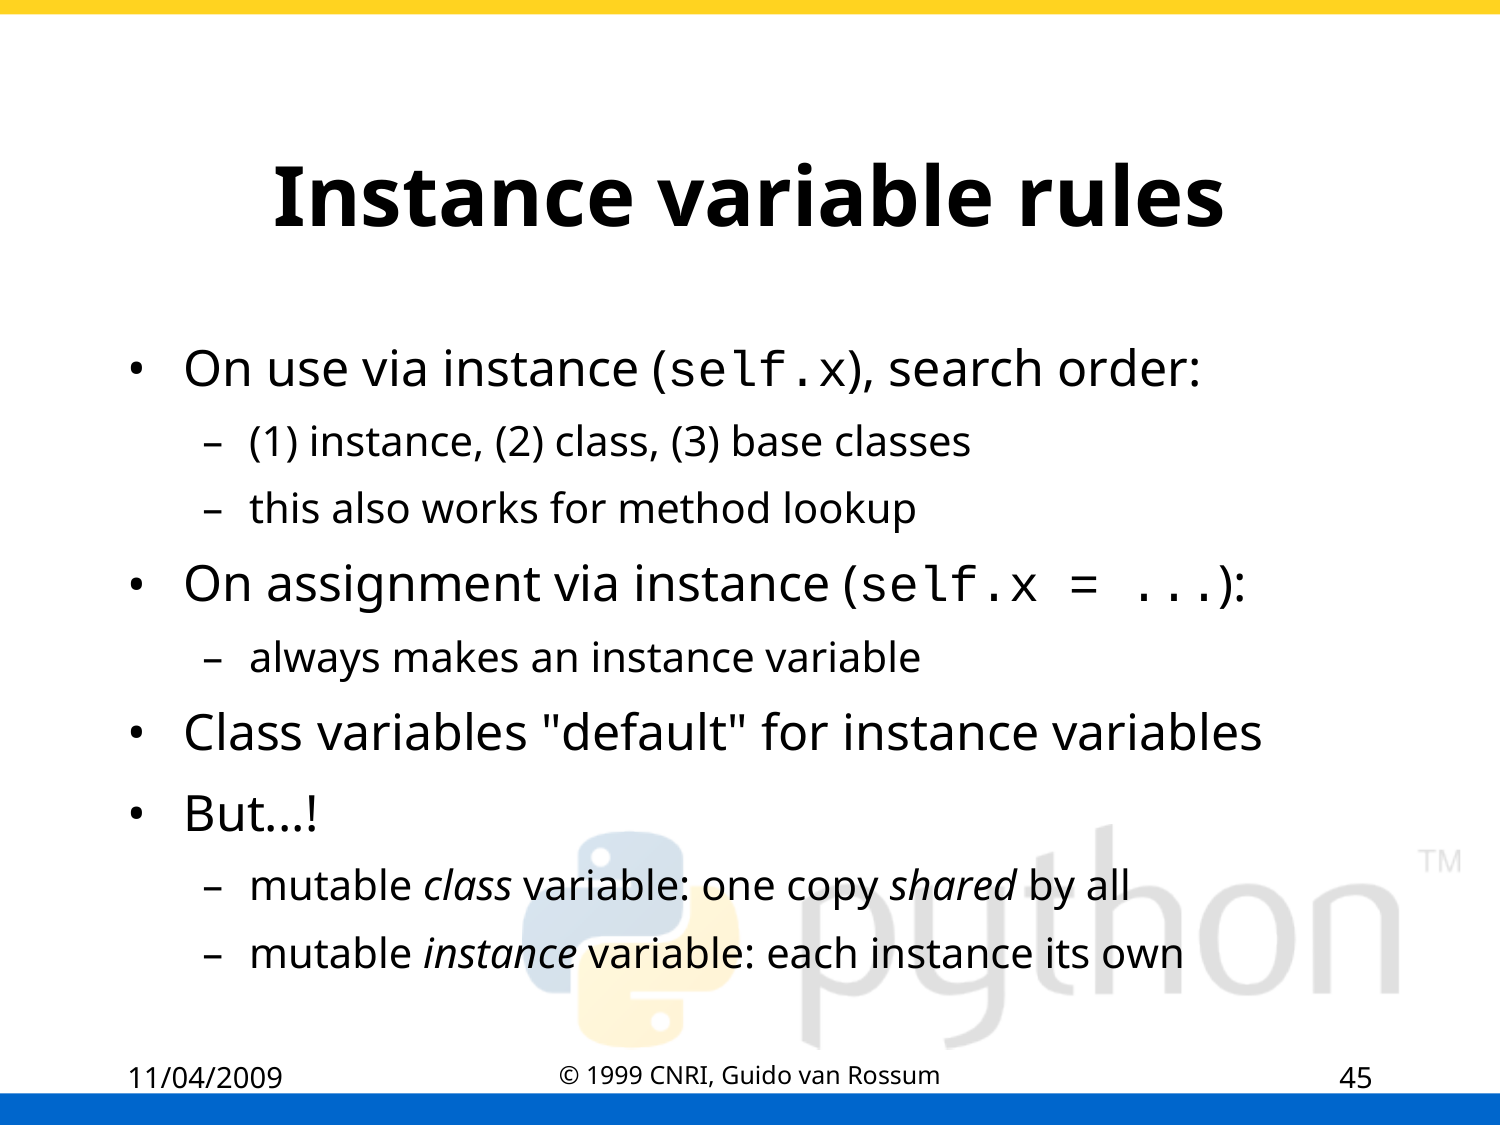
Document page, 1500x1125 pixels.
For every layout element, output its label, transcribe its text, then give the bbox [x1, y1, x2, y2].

list On use via instance (self.x), search order: (1) instance, (2) class, (3) base classes this also works for method lookup On assignment via instance (self.x = ...): always makes an instance variable Class variables "default" for instance variables But...! mutable class variable: one copy shared by all mutable instance variable: each instance its own [112, 324, 1388, 1001]
title Instance variable rules [112, 99, 1388, 288]
